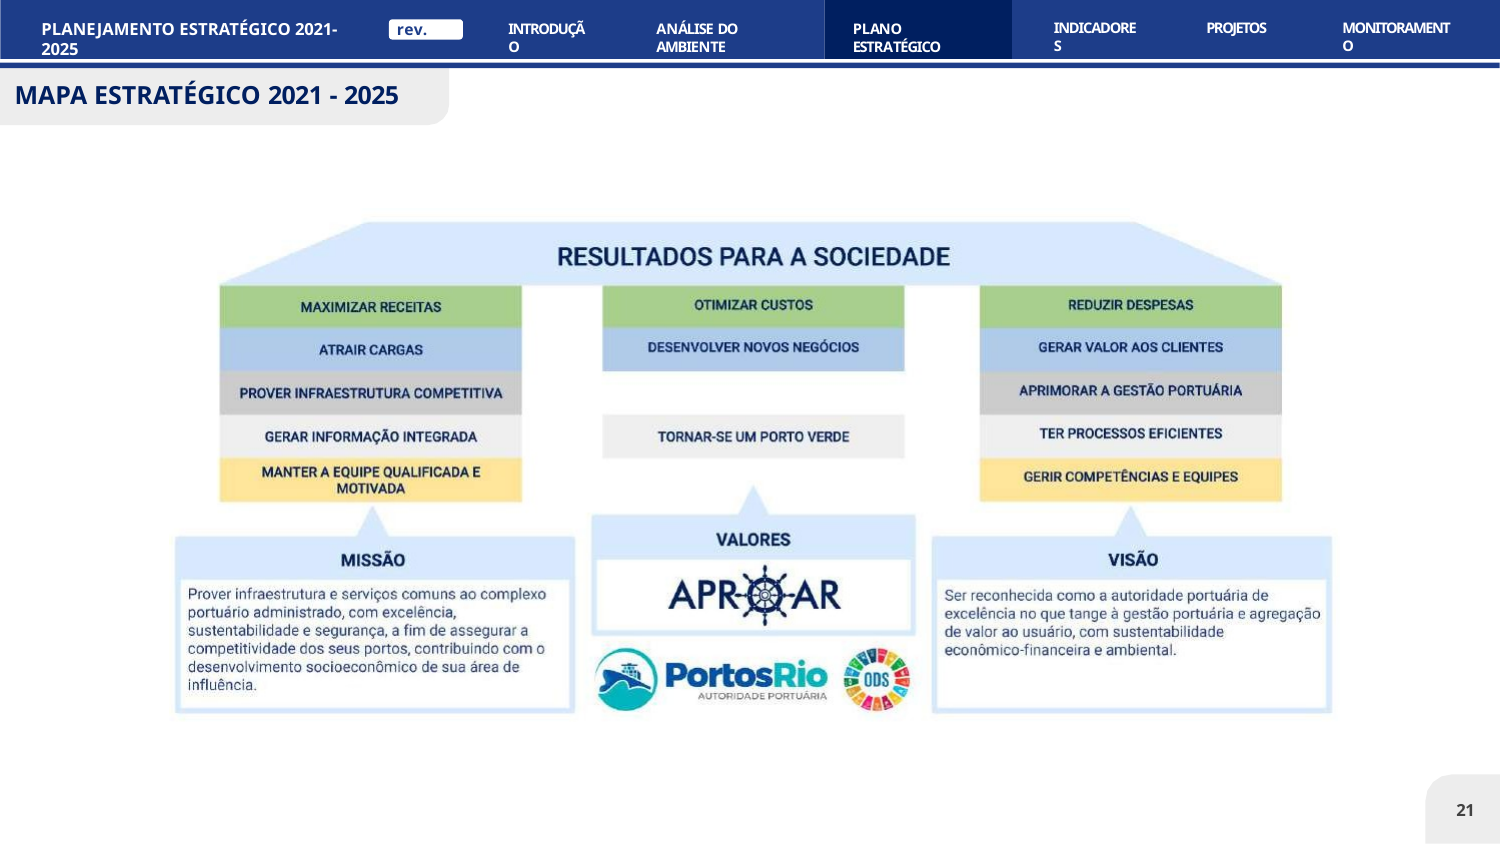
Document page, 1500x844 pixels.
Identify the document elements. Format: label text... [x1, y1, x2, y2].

text_box 21 [1450, 799, 1480, 823]
text_box MAPA ESTRATÉGICO 2021 - 2025 [12, 77, 425, 110]
text_box [0, 62, 1500, 126]
text_box PLANEJAMENTO ESTRATÉGICO 2021-2025 [39, 16, 374, 41]
picture [169, 208, 1340, 722]
text_box PROJETOS [1204, 16, 1272, 39]
text_box INTRODUÇÃO [506, 17, 589, 40]
text_box ANÁLISE DO AMBIENTE [654, 17, 796, 40]
text_box [0, 0, 1500, 59]
text_box PLANO ESTRATÉGICO [850, 17, 982, 40]
text_box [1425, 774, 1500, 844]
text_box rev. 2022 [394, 17, 457, 41]
text_box MONITORAMENTO [1340, 16, 1453, 39]
text_box INDICADORES [1051, 16, 1137, 39]
